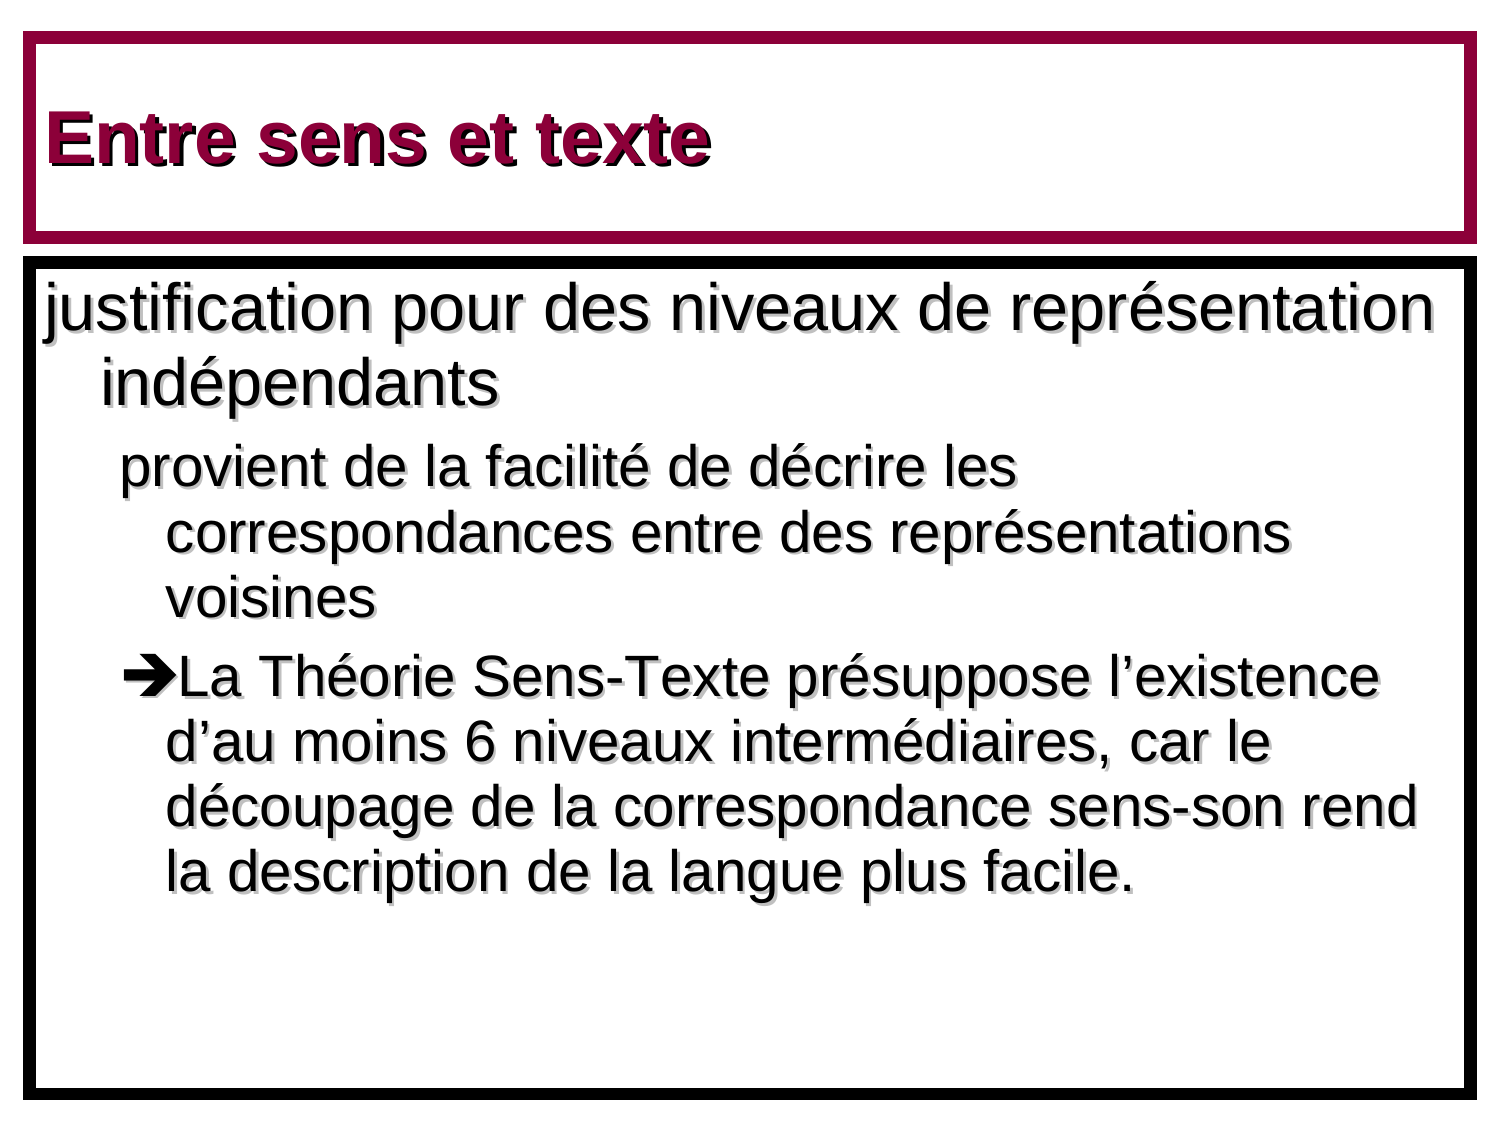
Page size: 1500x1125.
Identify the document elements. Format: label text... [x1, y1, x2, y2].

title Entre sens et texte [29, 37, 1471, 238]
list justification pour des niveaux de représentation indépendants provient de la facilité de décrire les correspondances entre des représentations voisines La Théorie Sens-Texte présuppose l’existence d’au moins 6 niveaux intermédiaires, car le découpage de la correspondance sens-son rend la description de la langue plus facile. [29, 262, 1471, 1095]
